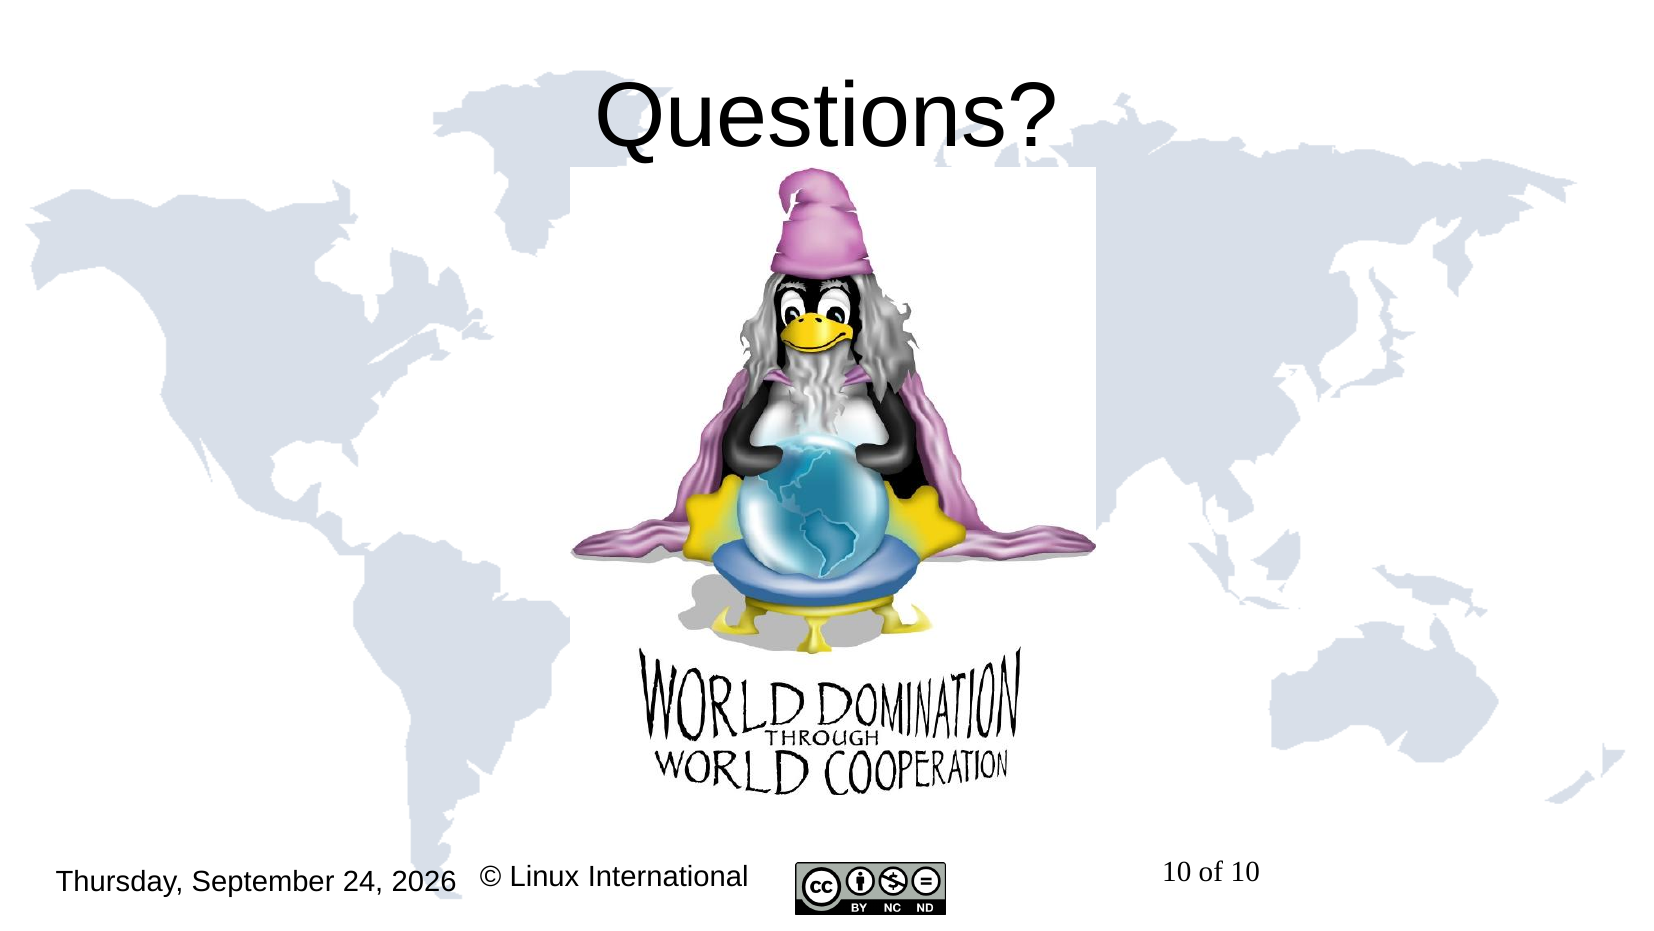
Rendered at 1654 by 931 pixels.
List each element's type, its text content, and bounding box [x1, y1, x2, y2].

picture [0, 0, 1654, 931]
title Questions? [82, 37, 1571, 193]
